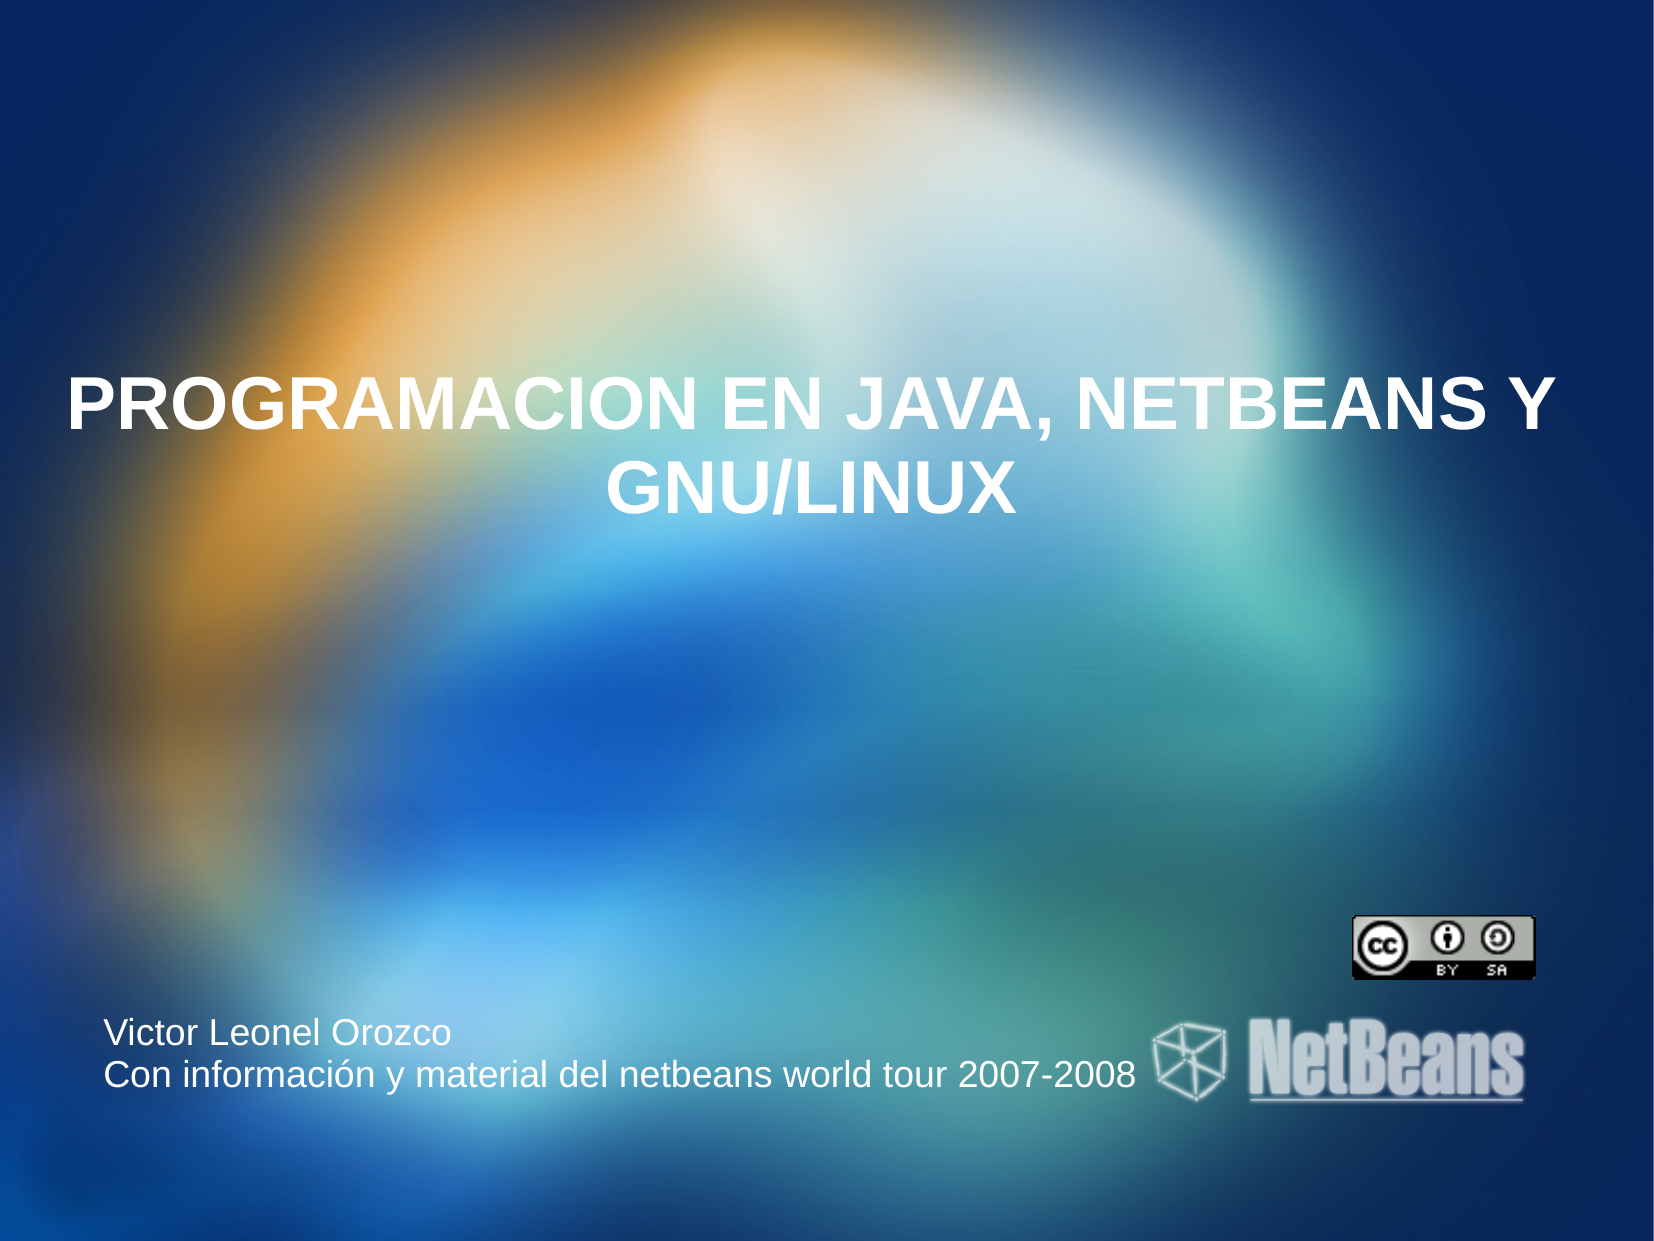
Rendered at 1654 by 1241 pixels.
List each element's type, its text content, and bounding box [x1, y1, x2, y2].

text_box PROGRAMACION EN JAVA, NETBEANS Y GNU/LINUX [29, 354, 1595, 538]
picture [0, 0, 1654, 1241]
text_box Victor Leonel Orozco Con información y material del netbeans world tour 2007-2008 [88, 1003, 1506, 1103]
